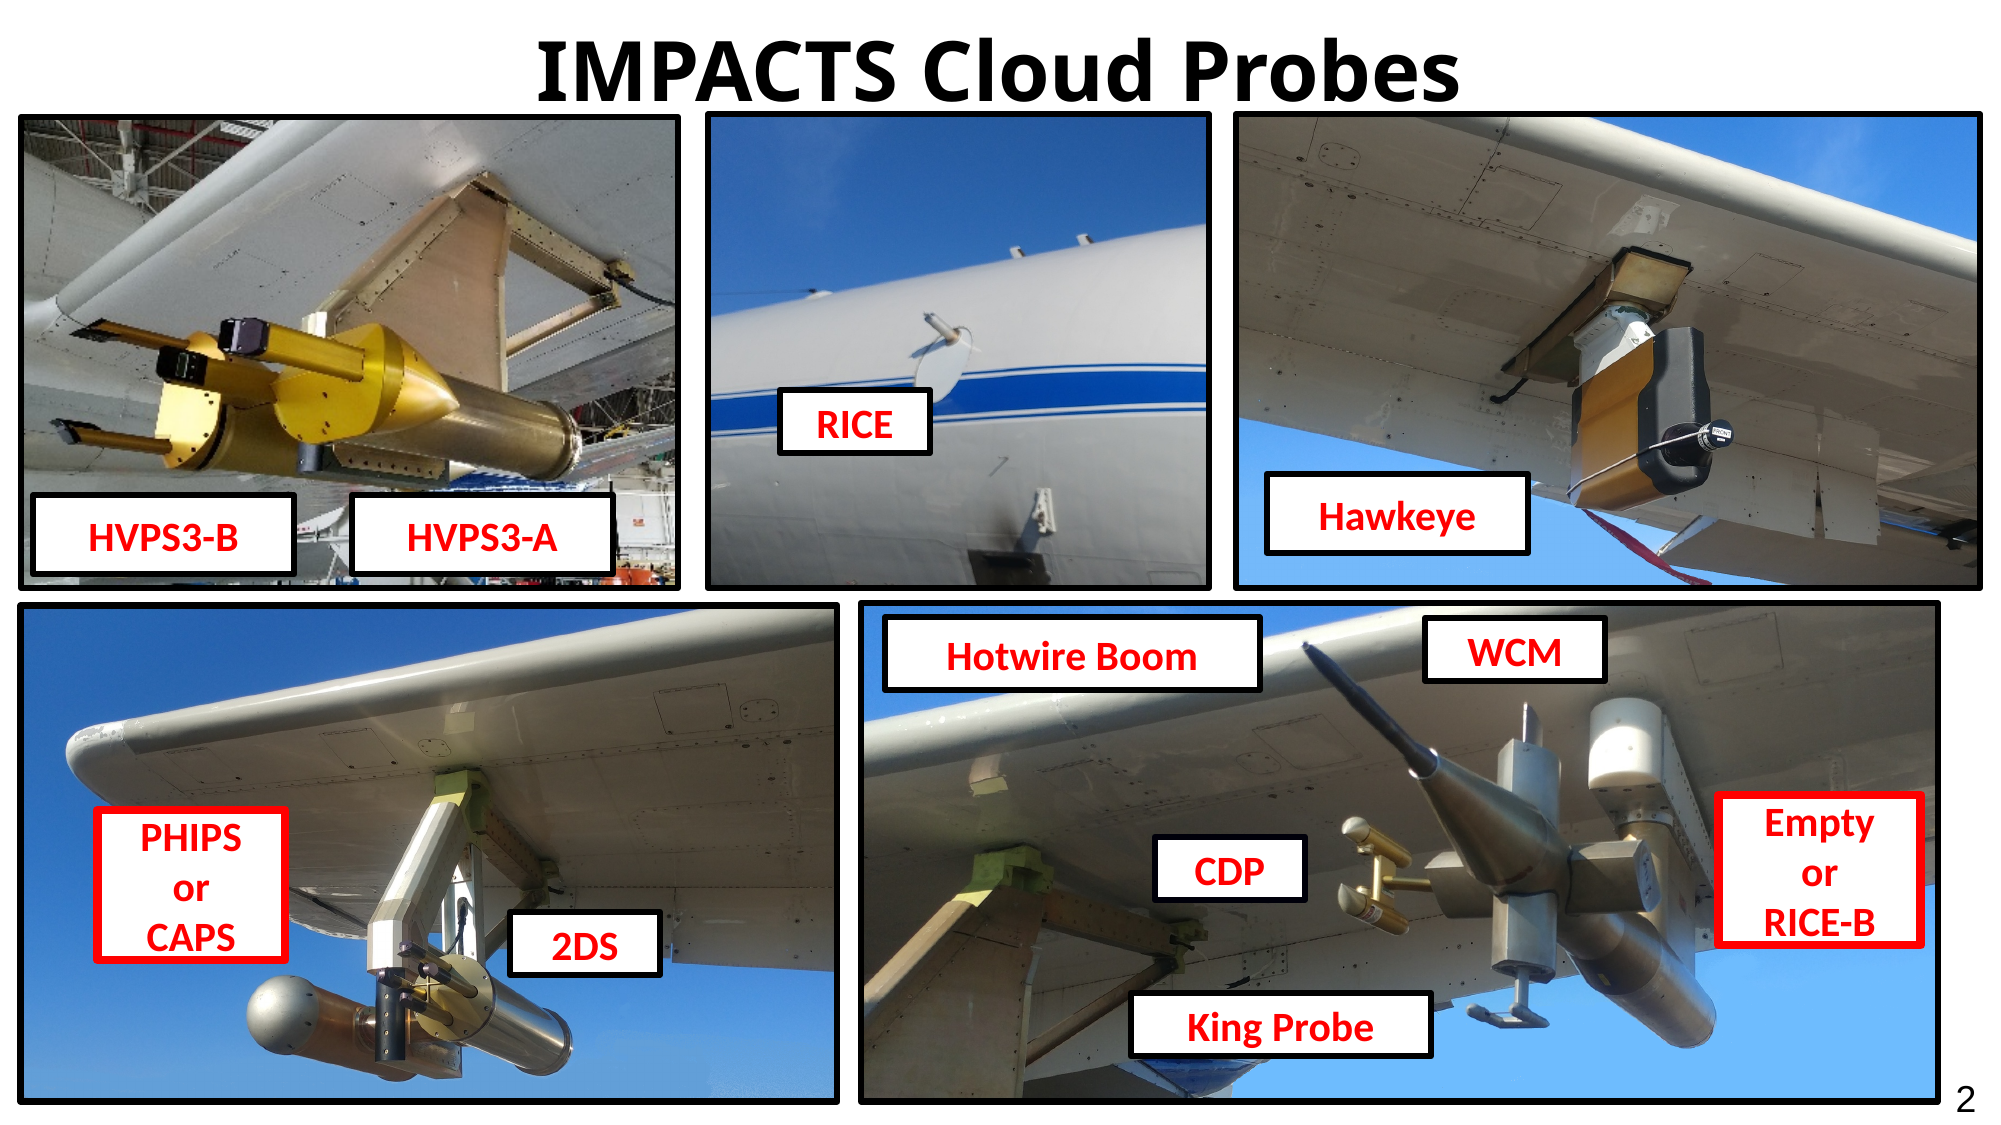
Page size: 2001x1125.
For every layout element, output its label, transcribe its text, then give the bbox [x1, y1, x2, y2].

text_box IMPACTS Cloud Probes [0, 0, 2000, 150]
picture [23, 608, 835, 1099]
text_box RICE [779, 389, 930, 454]
picture [863, 605, 1935, 1099]
text_box PHIPS or CAPS [97, 810, 286, 961]
text_box HVPS3-A [351, 494, 613, 574]
text_box Empty or RICE-B [1718, 795, 1921, 946]
text_box Hawkeye [1266, 473, 1528, 553]
text_box King Probe [1130, 993, 1431, 1057]
text_box WCM [1425, 617, 1605, 681]
text_box 2DS [509, 911, 660, 975]
picture [710, 117, 1206, 585]
picture [1238, 117, 1978, 585]
picture [24, 120, 676, 586]
text_box CDP [1154, 836, 1305, 900]
text_box Hotwire Boom [884, 617, 1260, 690]
text_box HVPS3-B [32, 495, 295, 575]
